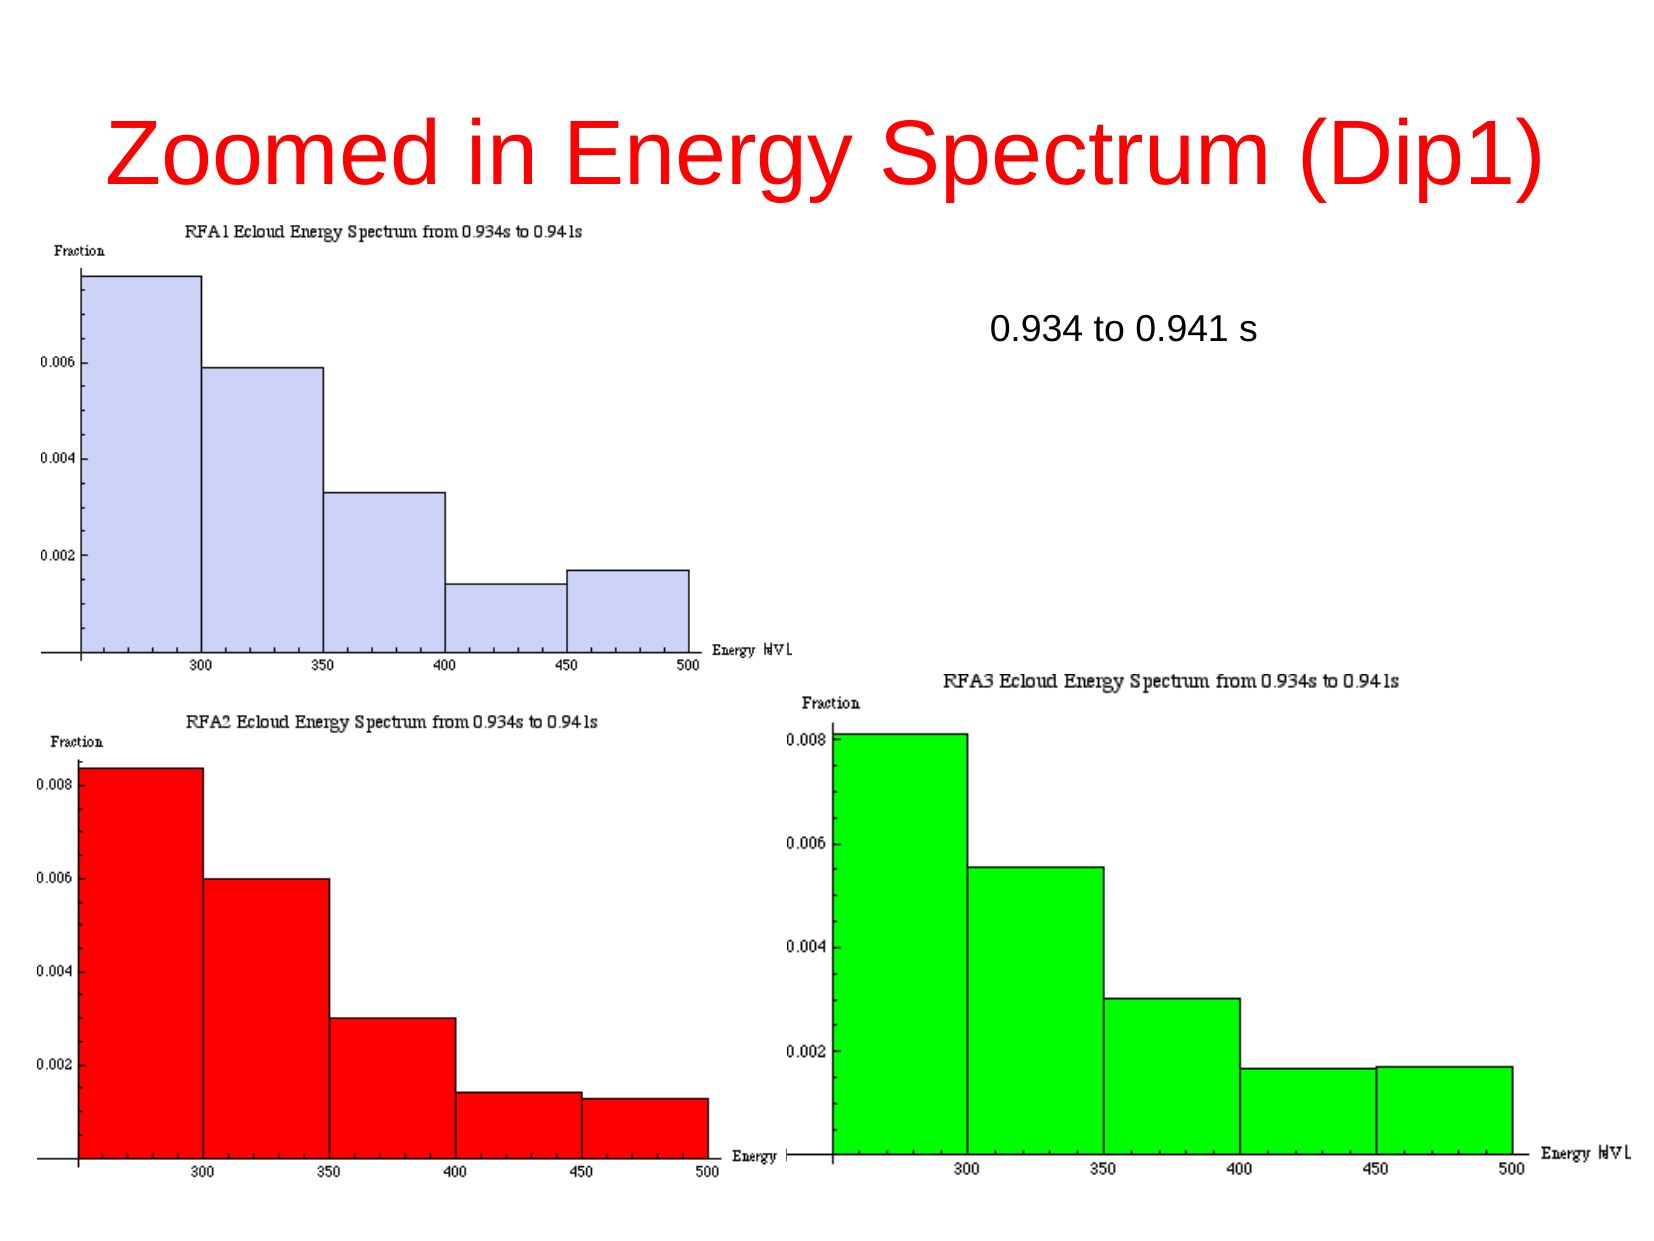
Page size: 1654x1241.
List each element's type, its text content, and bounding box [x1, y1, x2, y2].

title Zoomed in Energy Spectrum (Dip1) [82, 56, 1571, 250]
picture [37, 224, 1631, 1182]
text_box 0.934 to 0.941 s [975, 300, 1313, 357]
